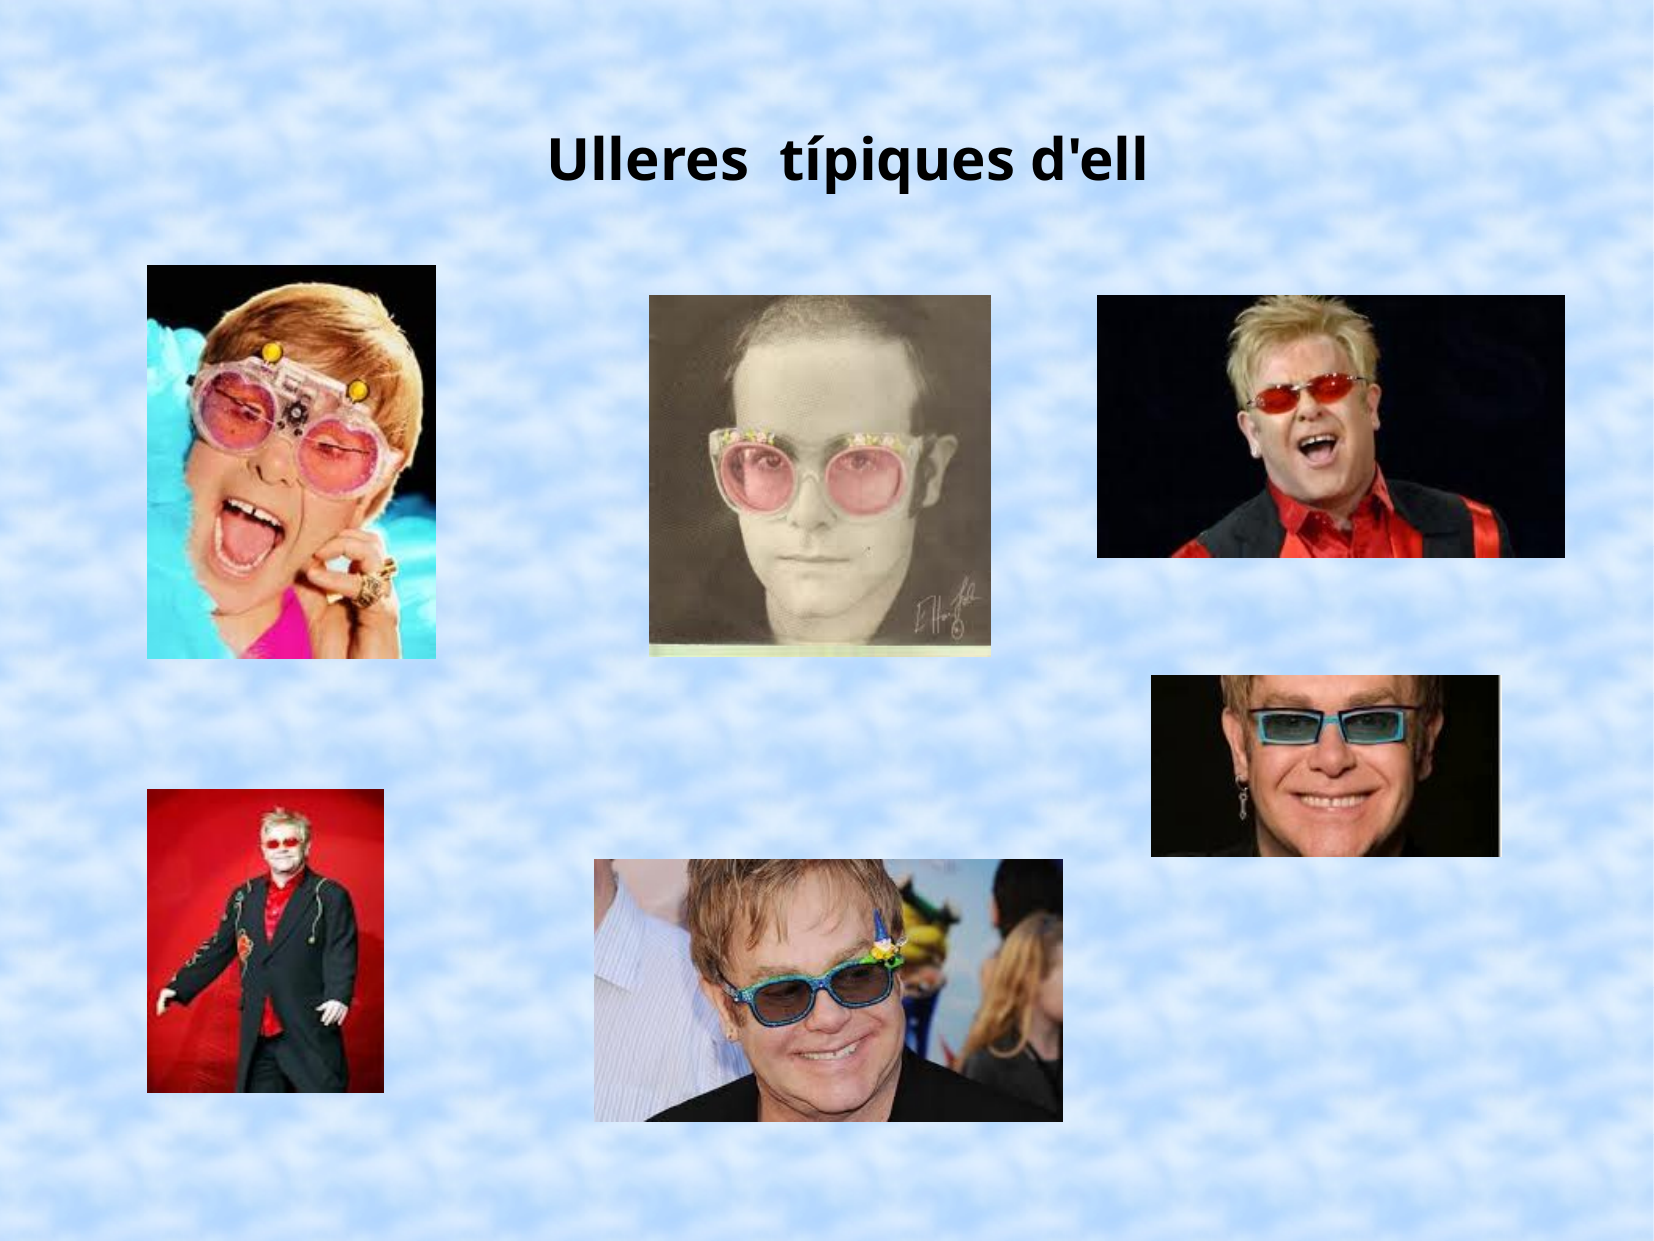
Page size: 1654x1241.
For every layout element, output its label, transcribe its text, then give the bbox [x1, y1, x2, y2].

text_box Ulleres típiques d'ell [531, 110, 1170, 207]
picture [0, 0, 1654, 1241]
